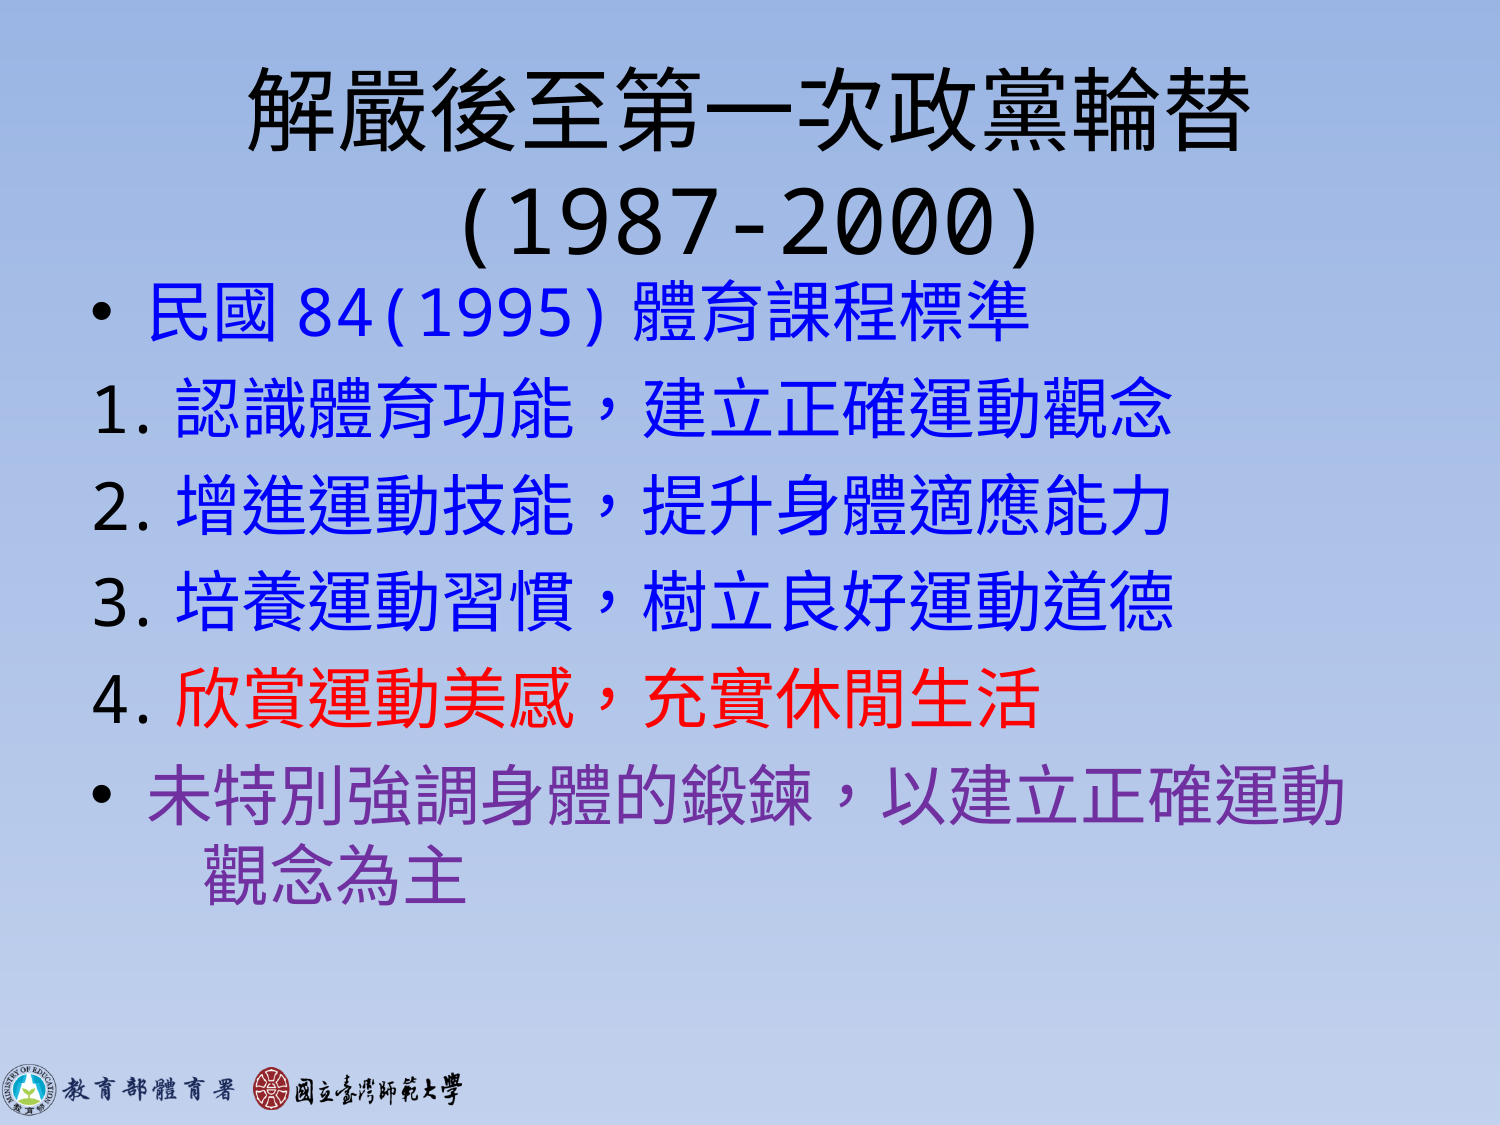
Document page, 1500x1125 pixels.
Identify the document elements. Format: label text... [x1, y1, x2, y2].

list 民國84(1995)體育課程標準 認識體育功能，建立正確運動觀念 增進運動技能，提升身體適應能力 培養運動習慣，樹立良好運動道德 欣賞運動美感，充實休閒生活 未特別強調身體的鍛鍊，以建立正確運動觀念為主 [75, 262, 1426, 1005]
title 解嚴後至第一次政黨輪替 (1987-2000) [75, 45, 1426, 233]
